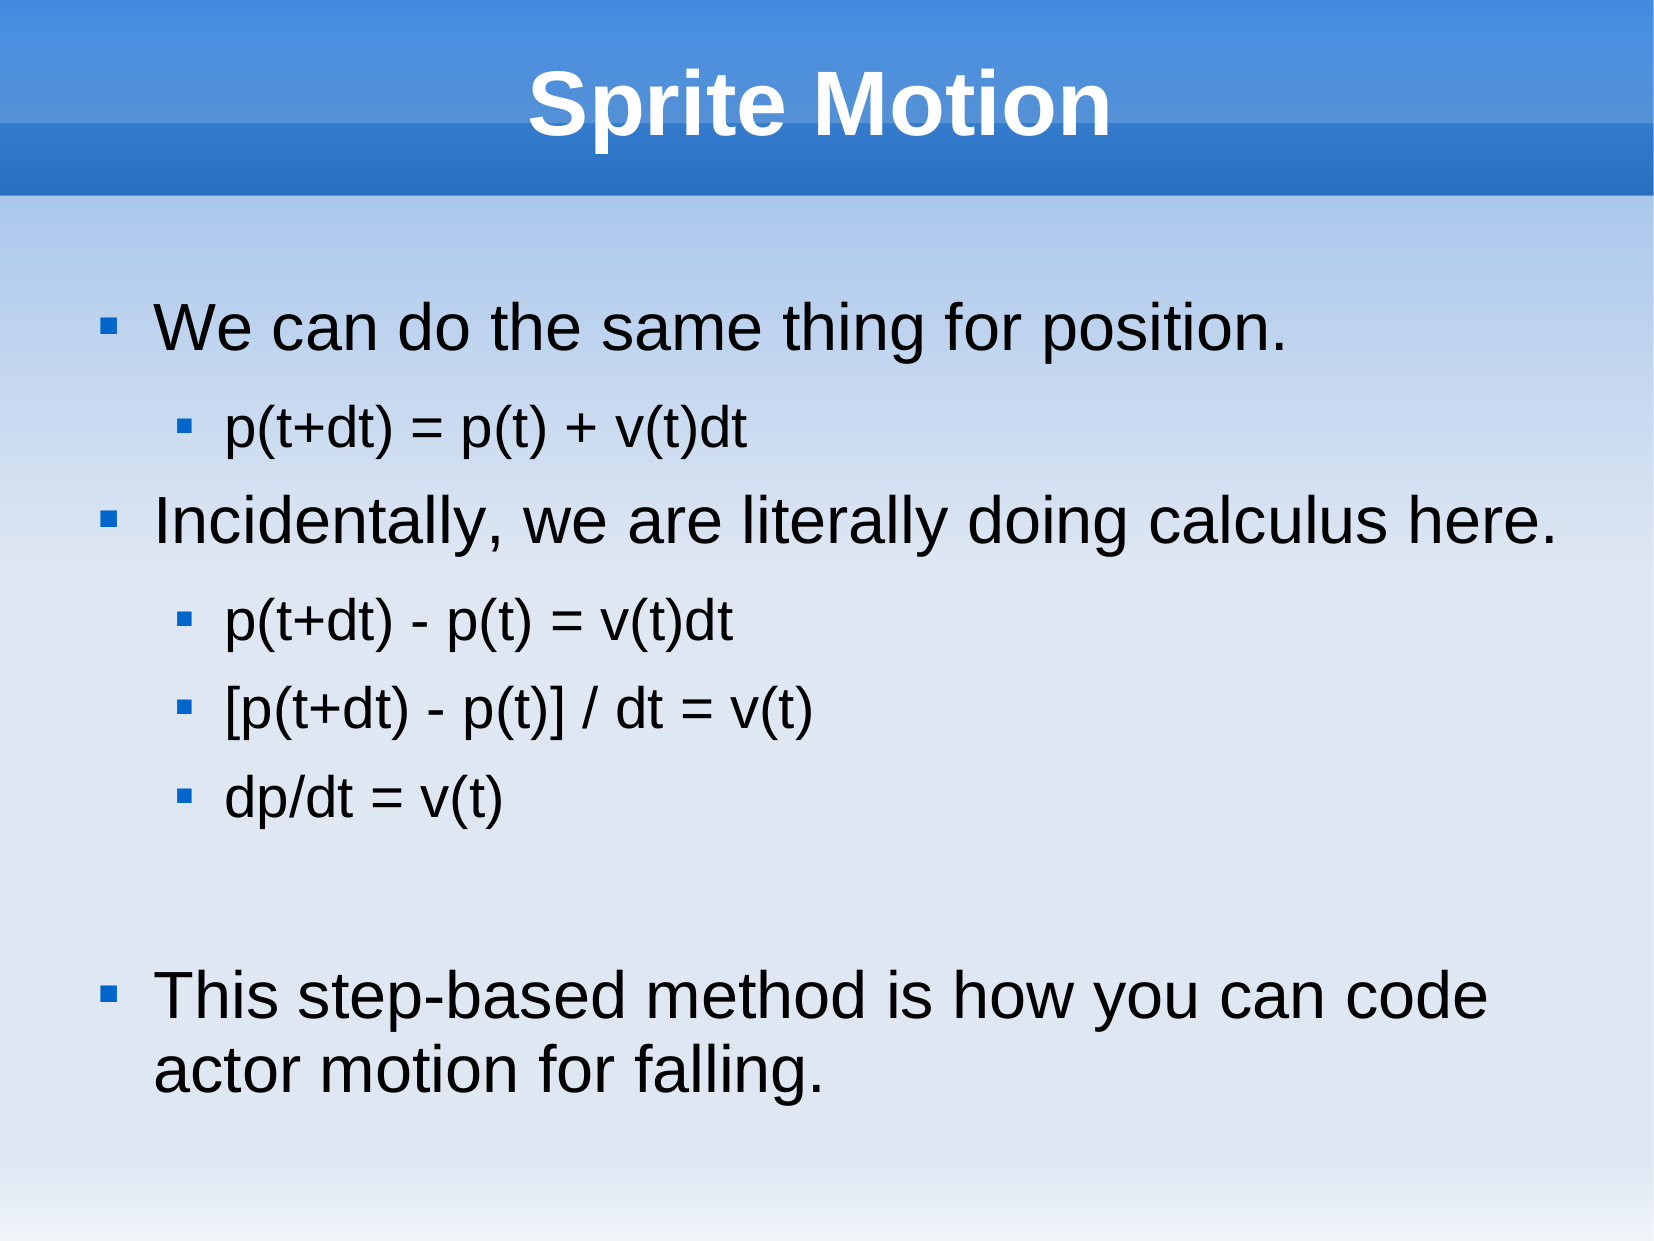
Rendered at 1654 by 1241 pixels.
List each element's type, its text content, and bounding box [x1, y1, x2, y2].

list We can do the same thing for position. p(t+dt) = p(t) + v(t)dt Incidentally, we are literally doing calculus here. p(t+dt) - p(t) = v(t)dt [p(t+dt) - p(t)] / dt = v(t) dp/dt = v(t) This step-based method is how you can code actor motion for falling. [82, 290, 1571, 1109]
title Sprite Motion [76, 0, 1565, 208]
picture [0, 0, 1654, 1241]
